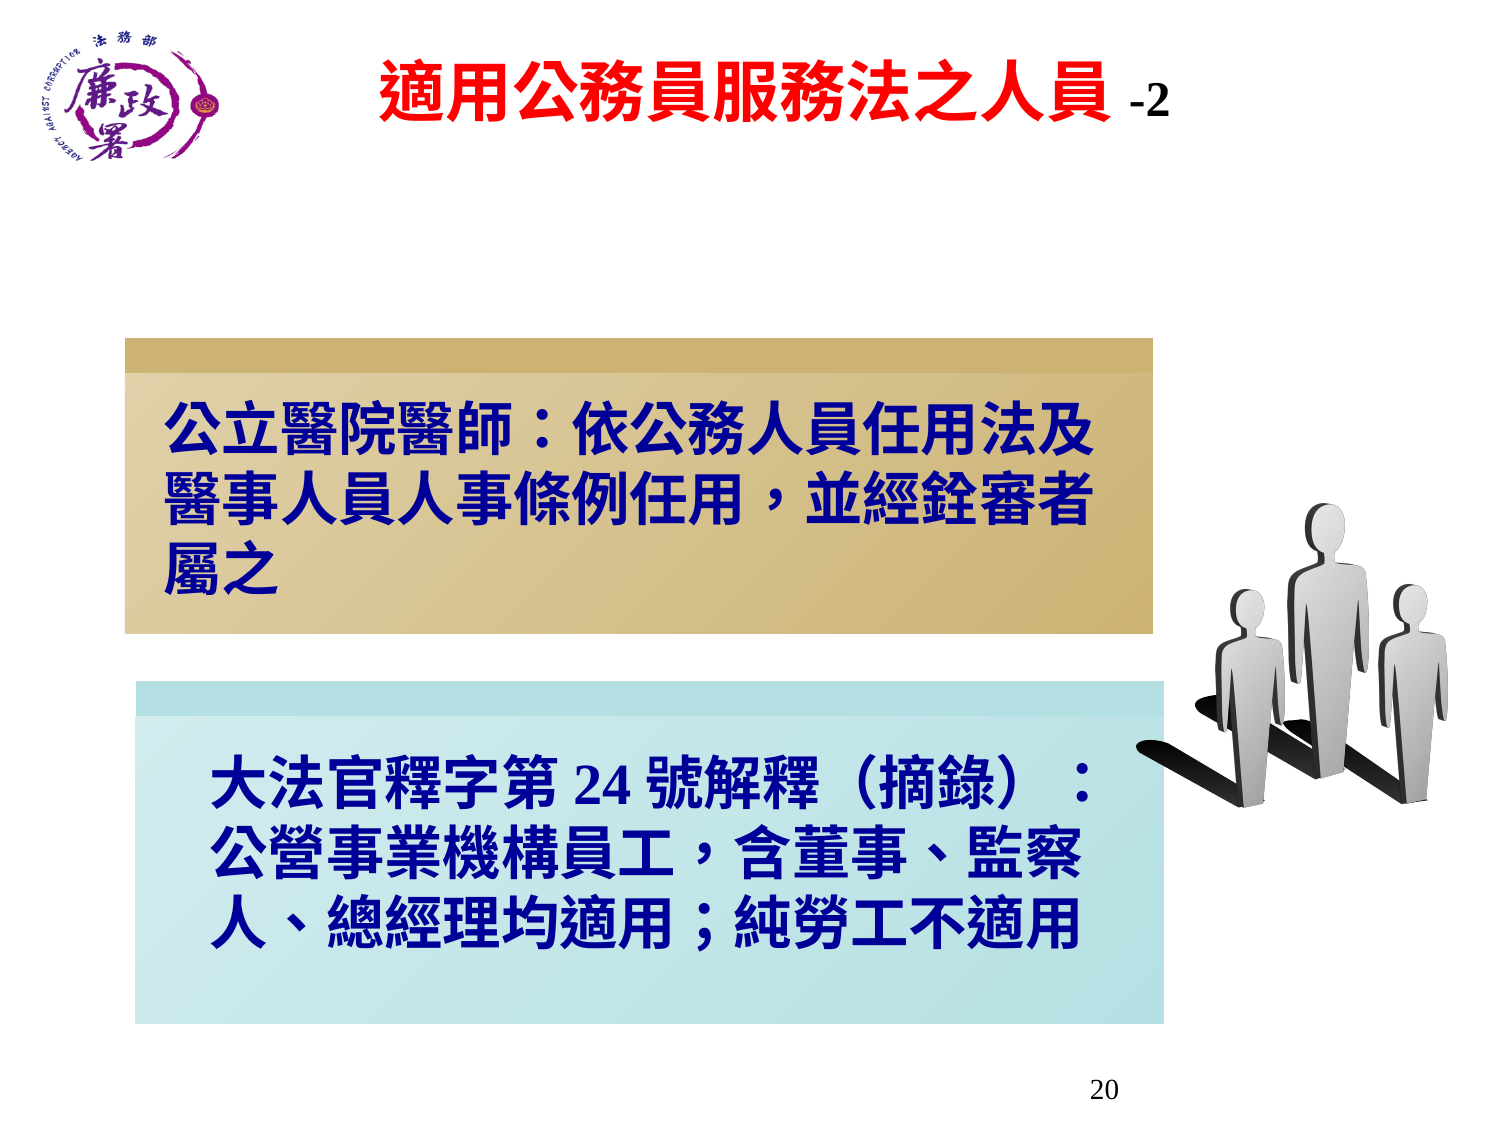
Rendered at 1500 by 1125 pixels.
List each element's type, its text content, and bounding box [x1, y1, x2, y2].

text_box 大法官釋字第24號解釋（摘錄）：公營事業機構員工，含董事、監察人、總經理均適用；純勞工不適用 [135, 738, 1129, 965]
text_box [1295, 505, 1406, 804]
text_box [1385, 586, 1447, 804]
text_box [136, 681, 1241, 1023]
text_box [1195, 695, 1217, 723]
text_box 公立醫院醫師：依公務人員任用法及醫事人員人事條例任用，並經銓審者屬之 [148, 384, 1165, 610]
text_box [1074, 1037, 1388, 1113]
text_box [1222, 591, 1320, 807]
text_box [77, 338, 1153, 633]
text_box 適用公務員服務法之人員-2 [364, 43, 1186, 138]
